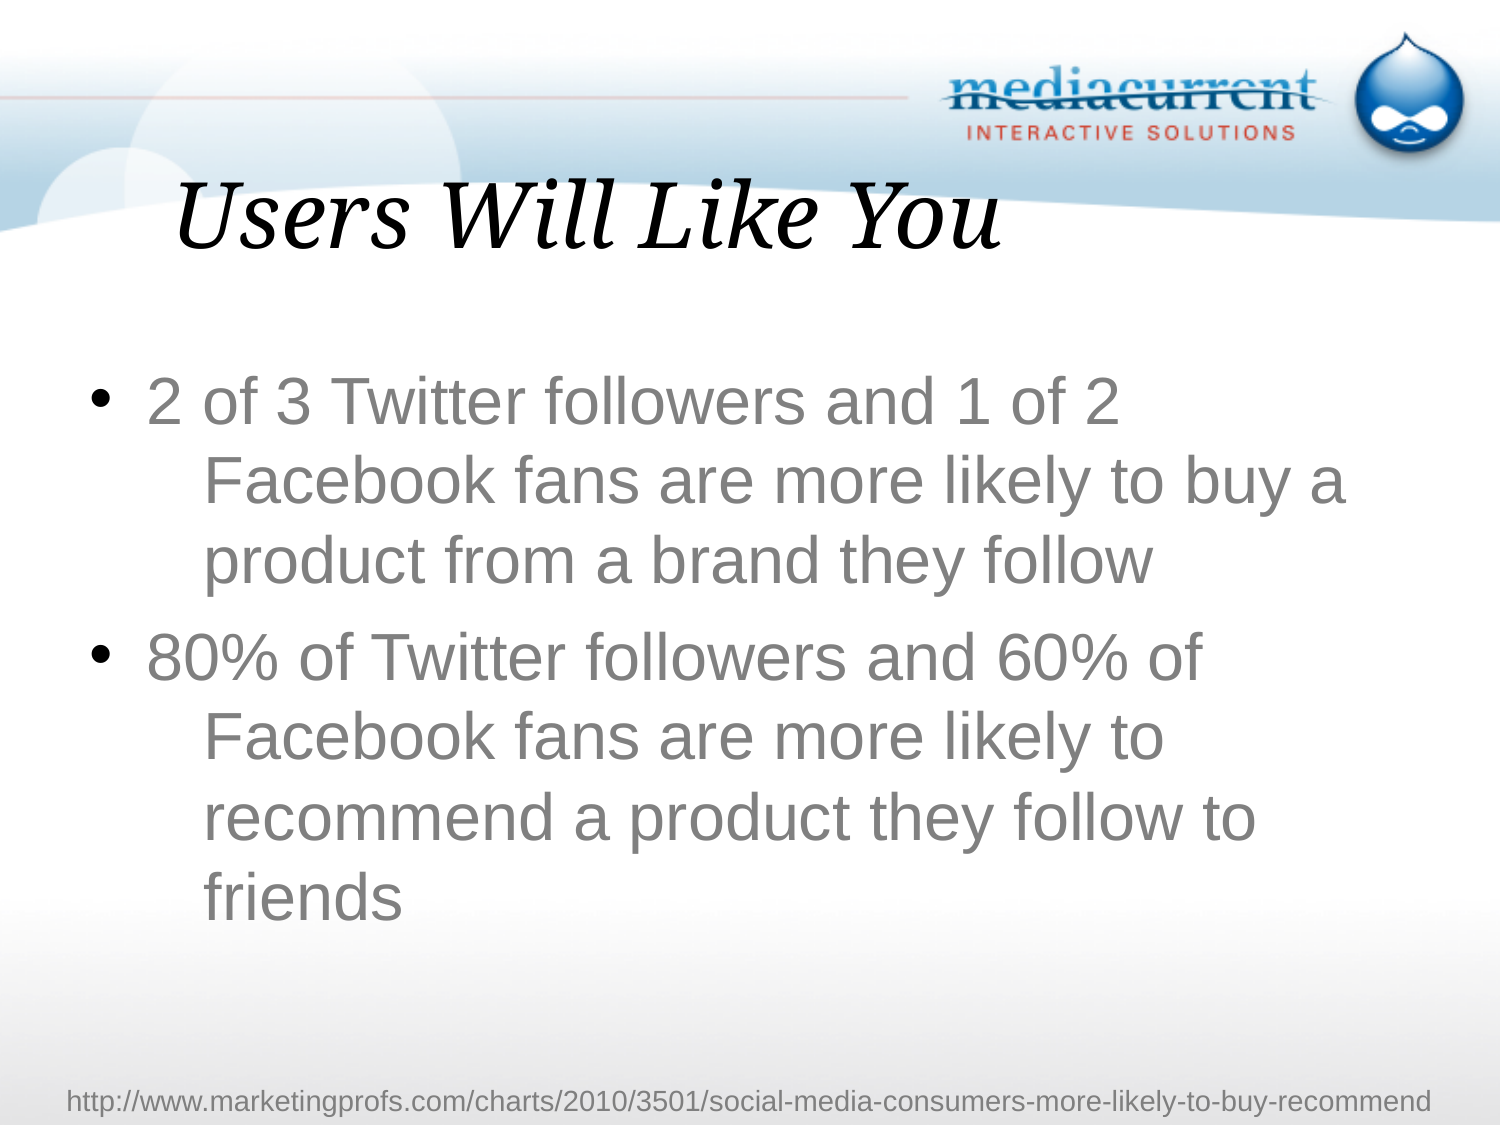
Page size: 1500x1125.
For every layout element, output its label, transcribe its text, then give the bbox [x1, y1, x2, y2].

text_box Users Will Like You [87, 149, 1088, 325]
text_box http://www.marketingprofs.com/charts/2010/3501/social-media-consumers-more-likely-to-buy-recommend [0, 1075, 1500, 1125]
text_box 2 of 3 Twitter followers and 1 of 2 Facebook fans are more likely to buy a product from a brand they follow 80% of Twitter followers and 60% of Facebook fans are more likely to recommend a product they follow to friends [75, 350, 1425, 1075]
